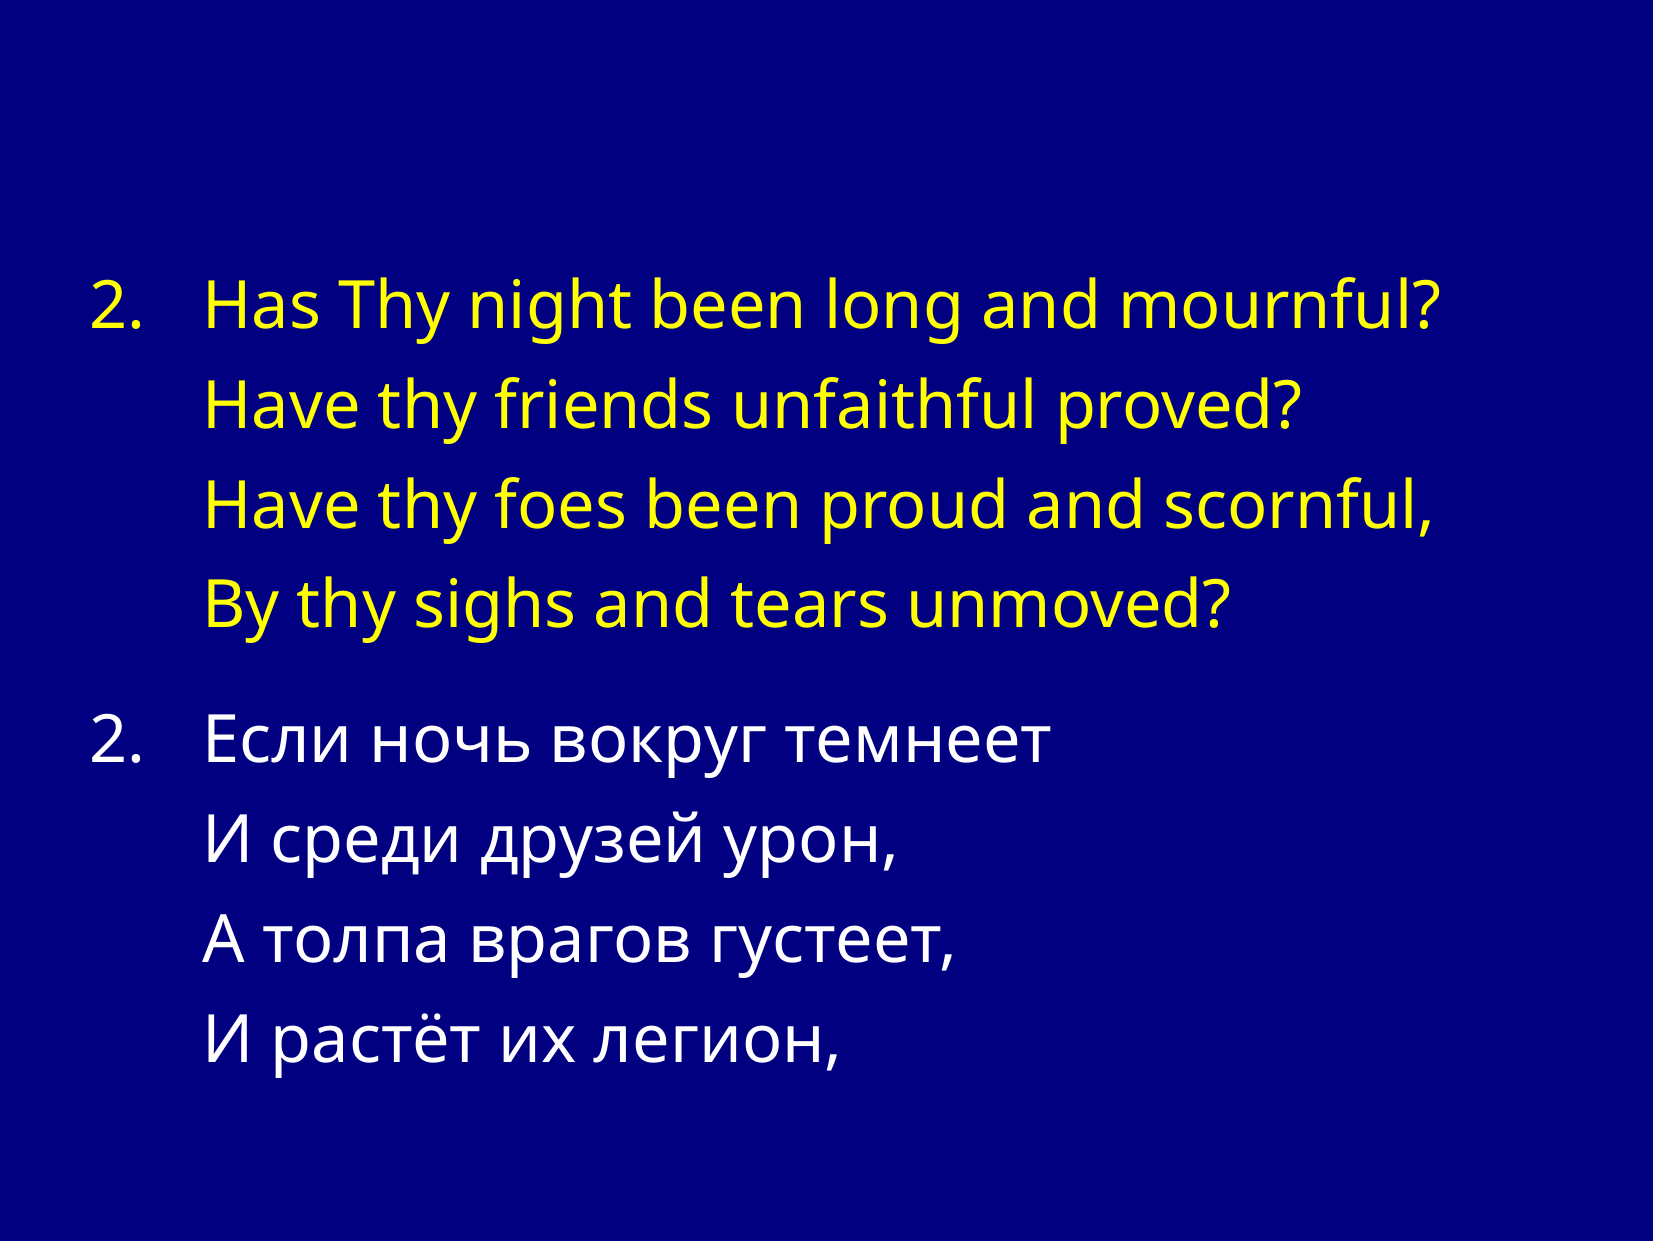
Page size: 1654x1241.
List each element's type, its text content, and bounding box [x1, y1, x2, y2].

text_box 2. Если ночь вокруг темнеет И среди друзей урон, А толпа врагов густеет, И растёт их легион, [75, 675, 1576, 1163]
text_box 2. Has Thy night been long and mournful? Have thy friends unfaithful proved? Have thy foes been proud and scornful, By thy sighs and tears unmoved? [75, 150, 1576, 638]
